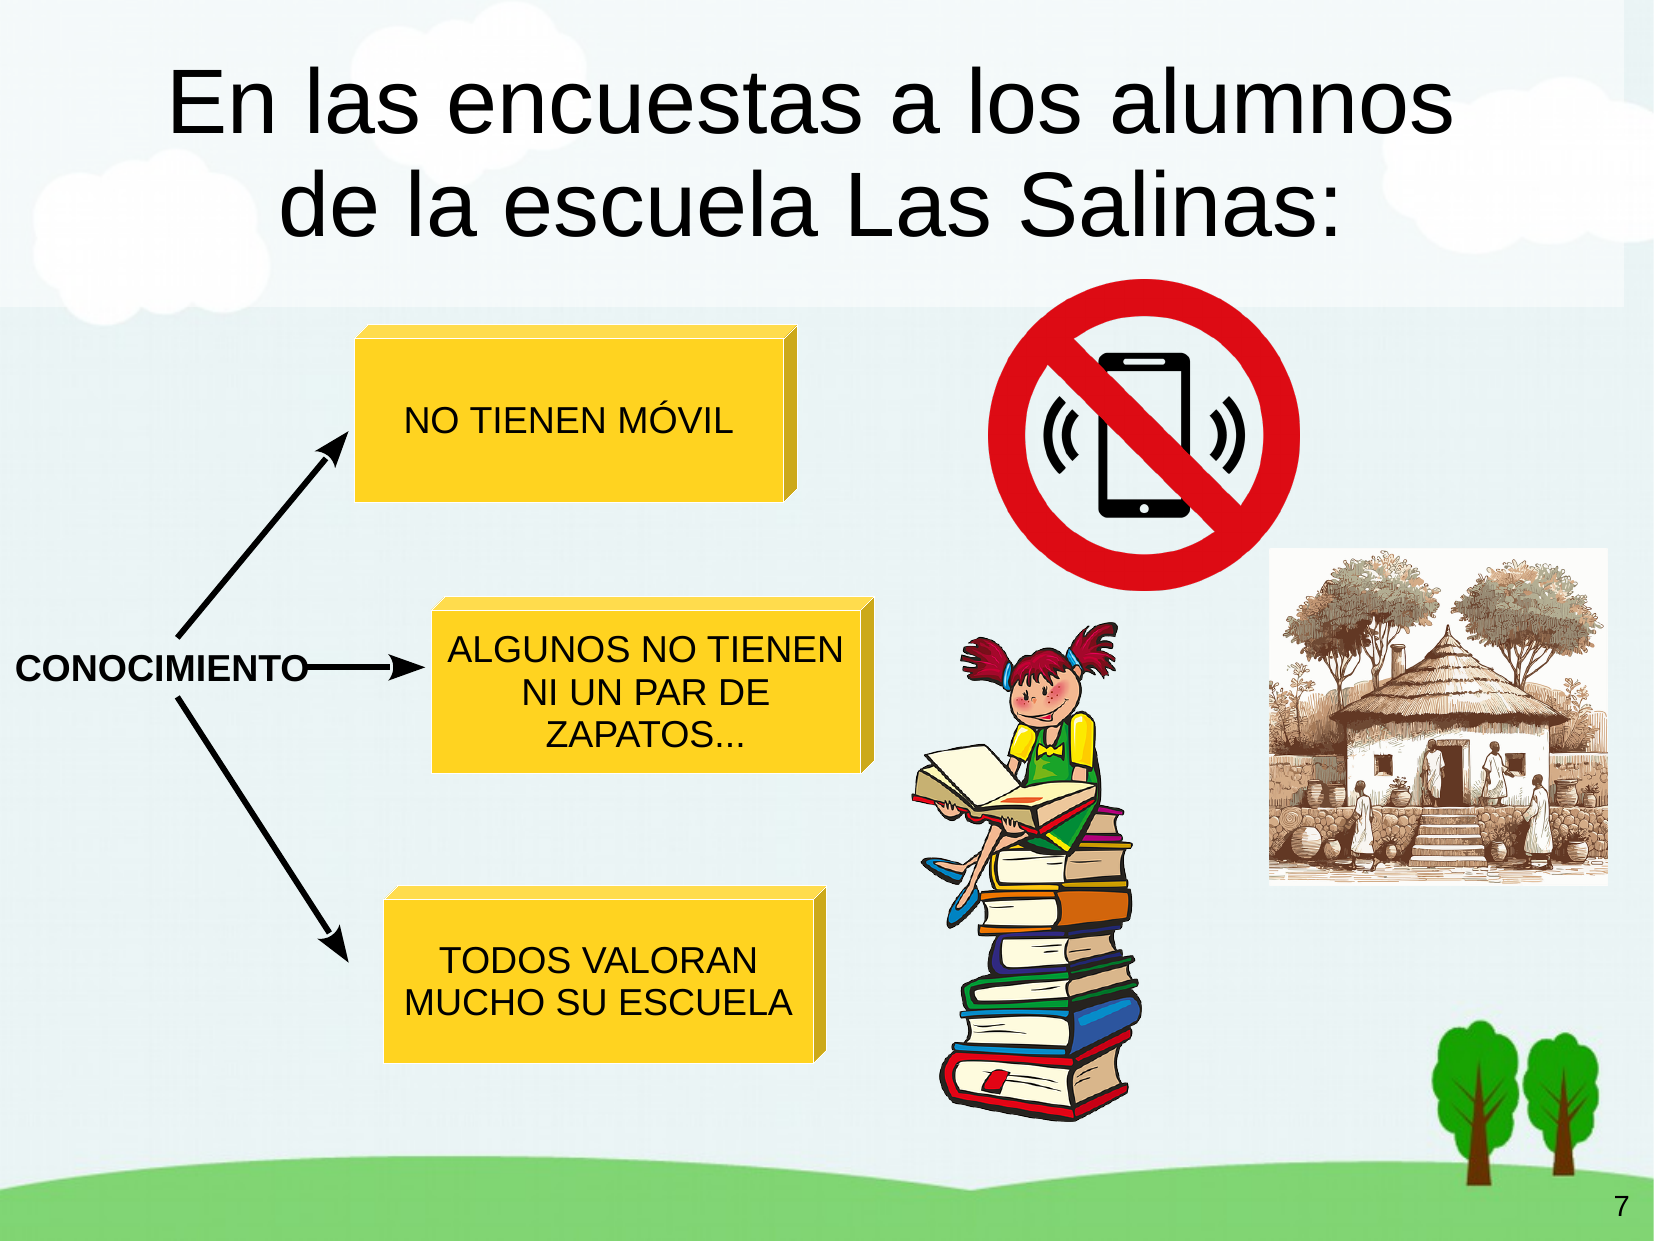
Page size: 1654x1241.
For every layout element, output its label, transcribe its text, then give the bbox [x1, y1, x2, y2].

text_box CONOCIMIENTO [0, 640, 326, 697]
picture [0, 0, 1654, 1241]
text_box ALGUNOS NO TIENEN NI UN PAR DE ZAPATOS... [431, 611, 860, 774]
text_box NO TIENEN MÓVIL [354, 339, 783, 503]
title En las encuestas a los alumnos de la escuela Las Salinas: [0, 0, 1625, 307]
text_box TODOS VALORAN MUCHO SU ESCUELA [383, 900, 813, 1064]
